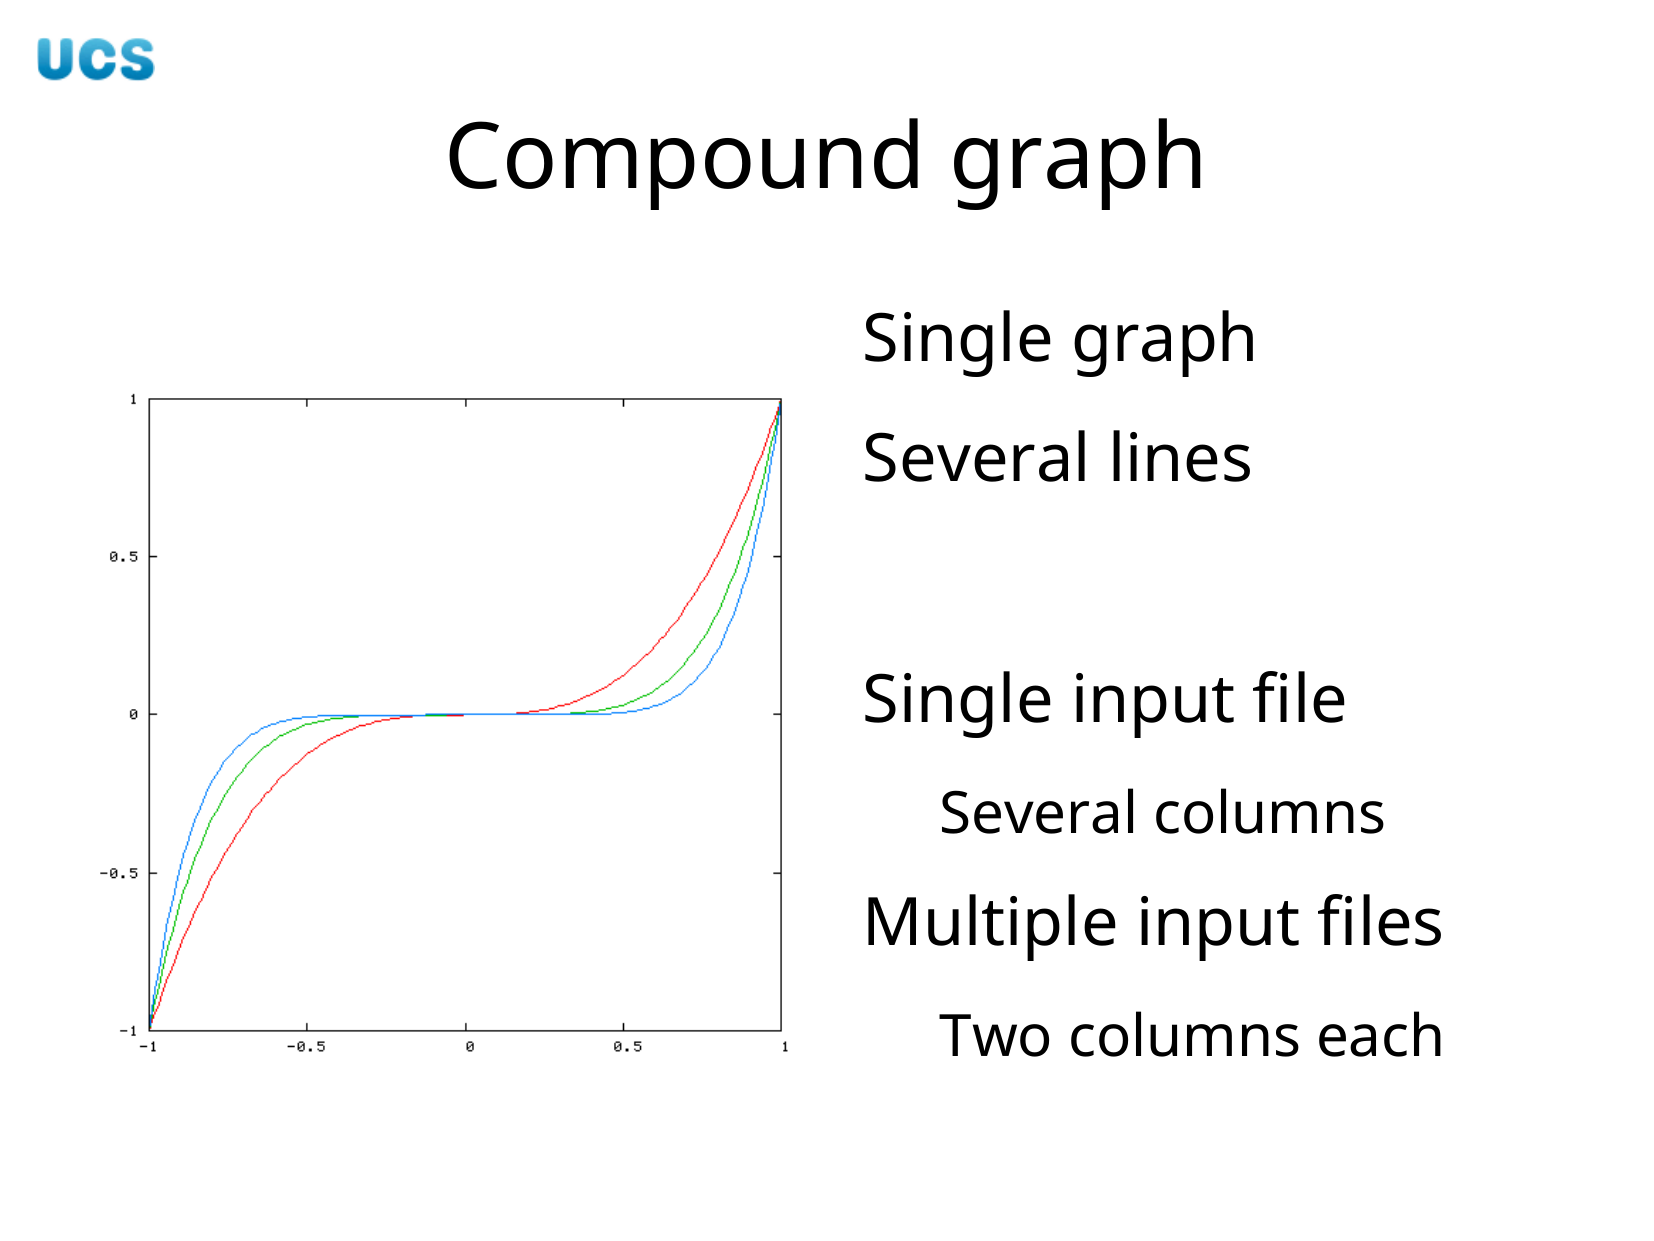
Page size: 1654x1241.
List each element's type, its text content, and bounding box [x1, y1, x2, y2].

title Compound graph [82, 49, 1571, 257]
picture [82, 336, 809, 1063]
list Single graph Several lines Single input file Several columns Multiple input files Two columns each [845, 290, 1572, 1109]
picture [37, 37, 155, 82]
